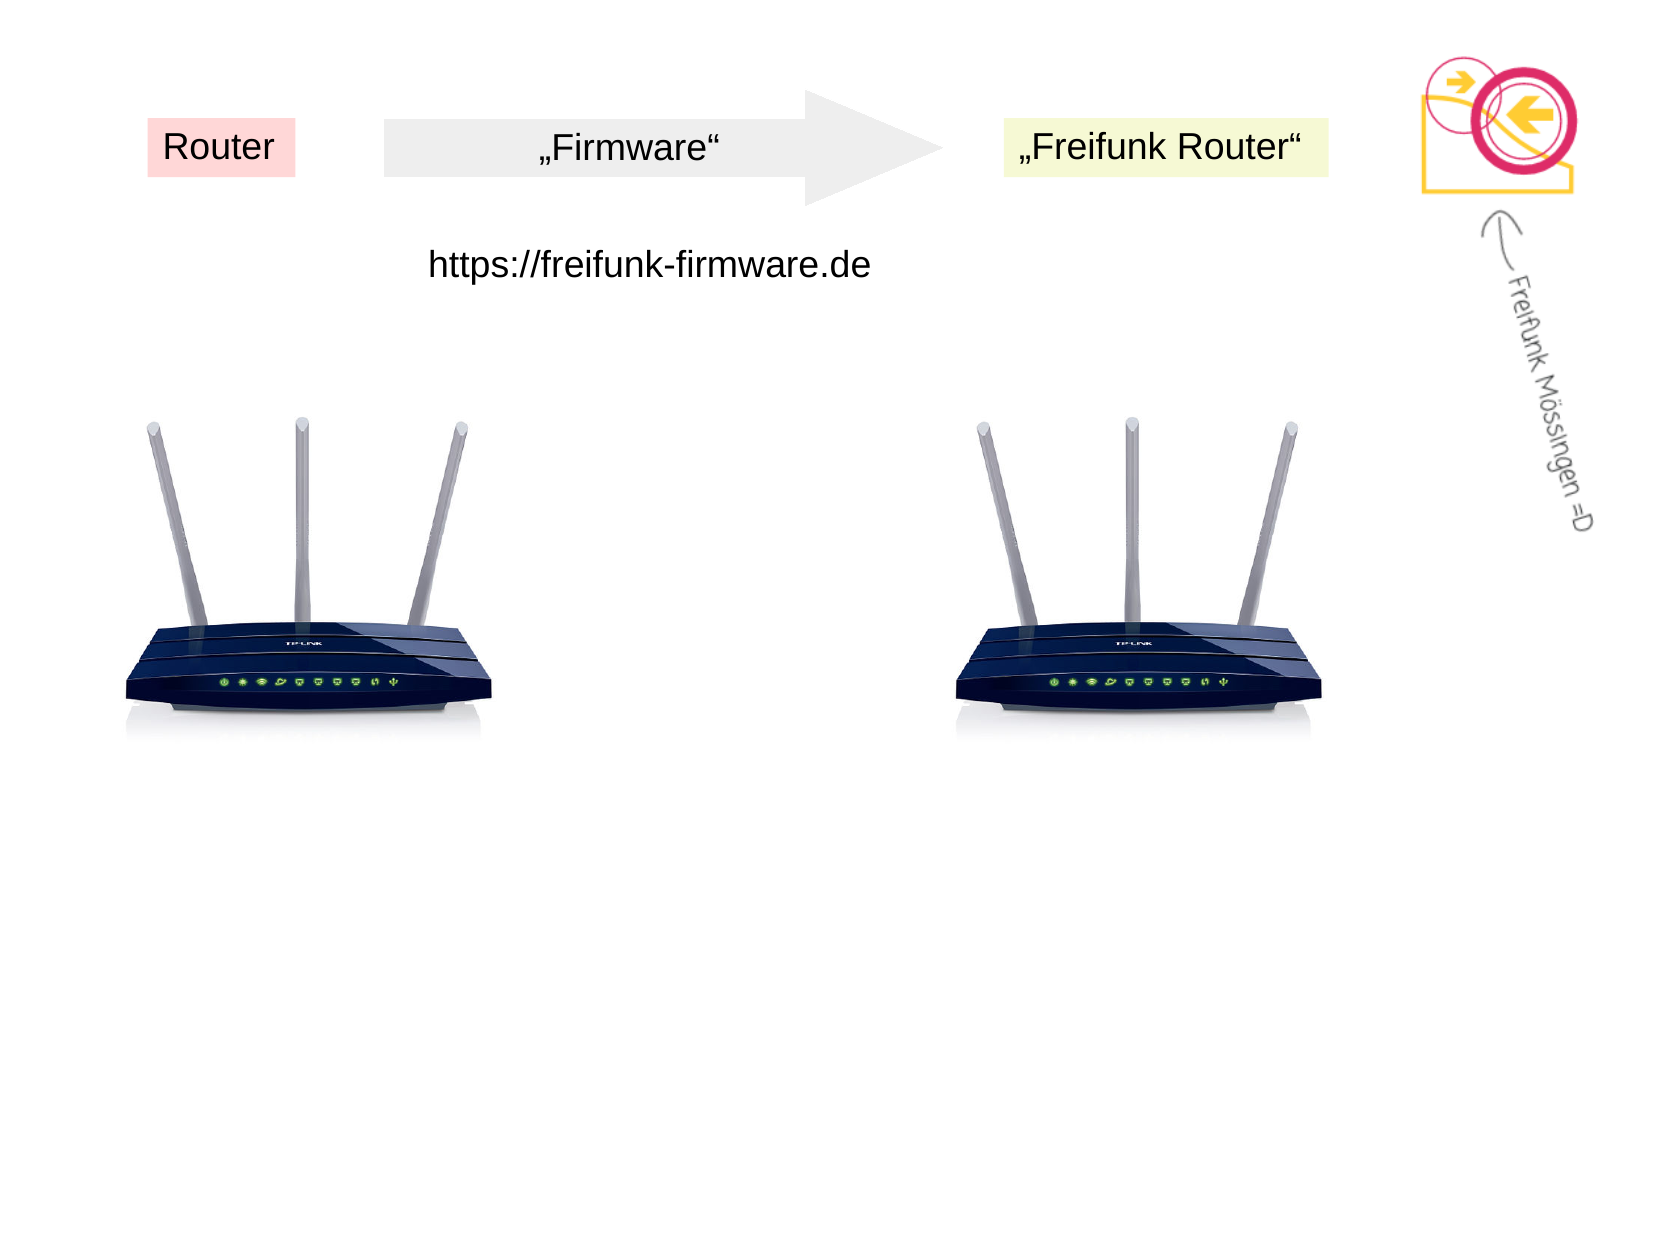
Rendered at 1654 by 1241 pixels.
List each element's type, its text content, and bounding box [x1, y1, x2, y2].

text_box Router [147, 118, 296, 178]
picture [1401, 29, 1627, 562]
text_box „Freifunk Router“ [1003, 118, 1329, 178]
text_box „Firmware“ [383, 88, 945, 207]
picture [85, 380, 532, 827]
text_box https://freifunk-firmware.de [413, 236, 916, 296]
picture [915, 380, 1362, 827]
